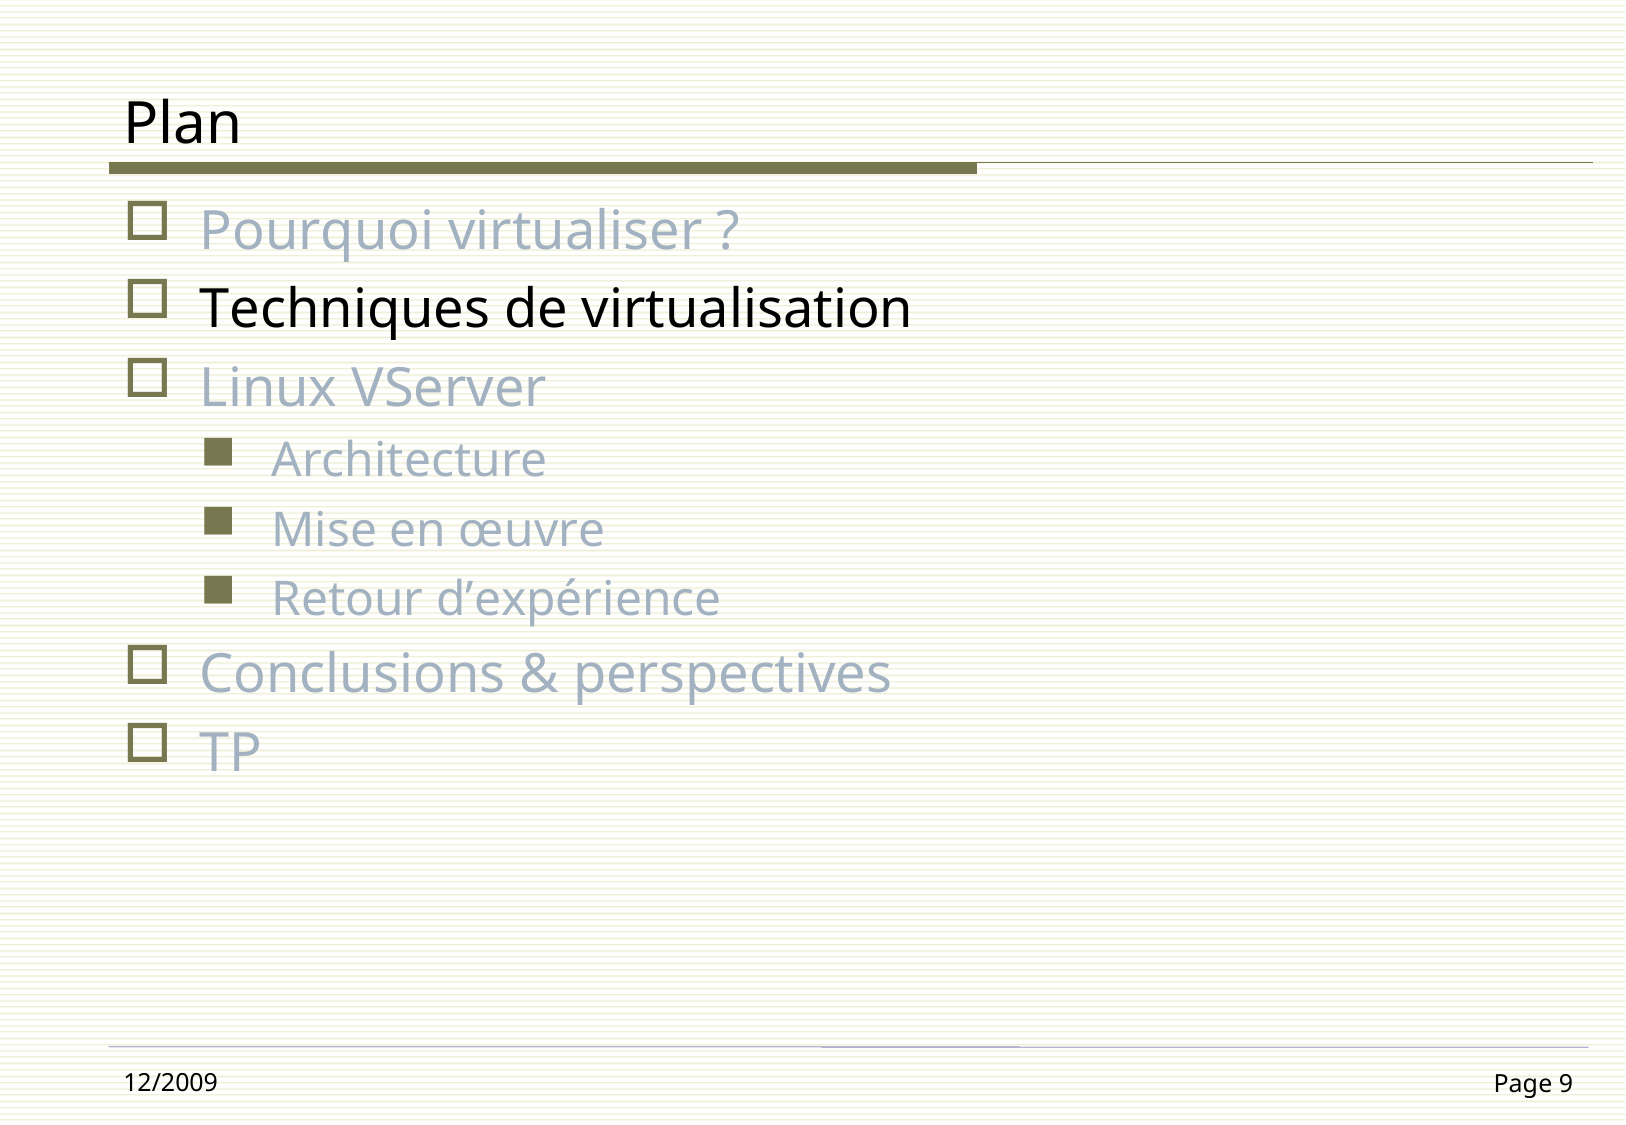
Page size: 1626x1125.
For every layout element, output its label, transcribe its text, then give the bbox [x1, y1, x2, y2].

picture [0, 0, 1626, 1125]
list Pourquoi virtualiser ? Techniques de virtualisation Linux VServer Architecture Mise en œuvre Retour d’expérience Conclusions & perspectives TP [108, 187, 1595, 1035]
title Plan [108, 12, 1596, 163]
